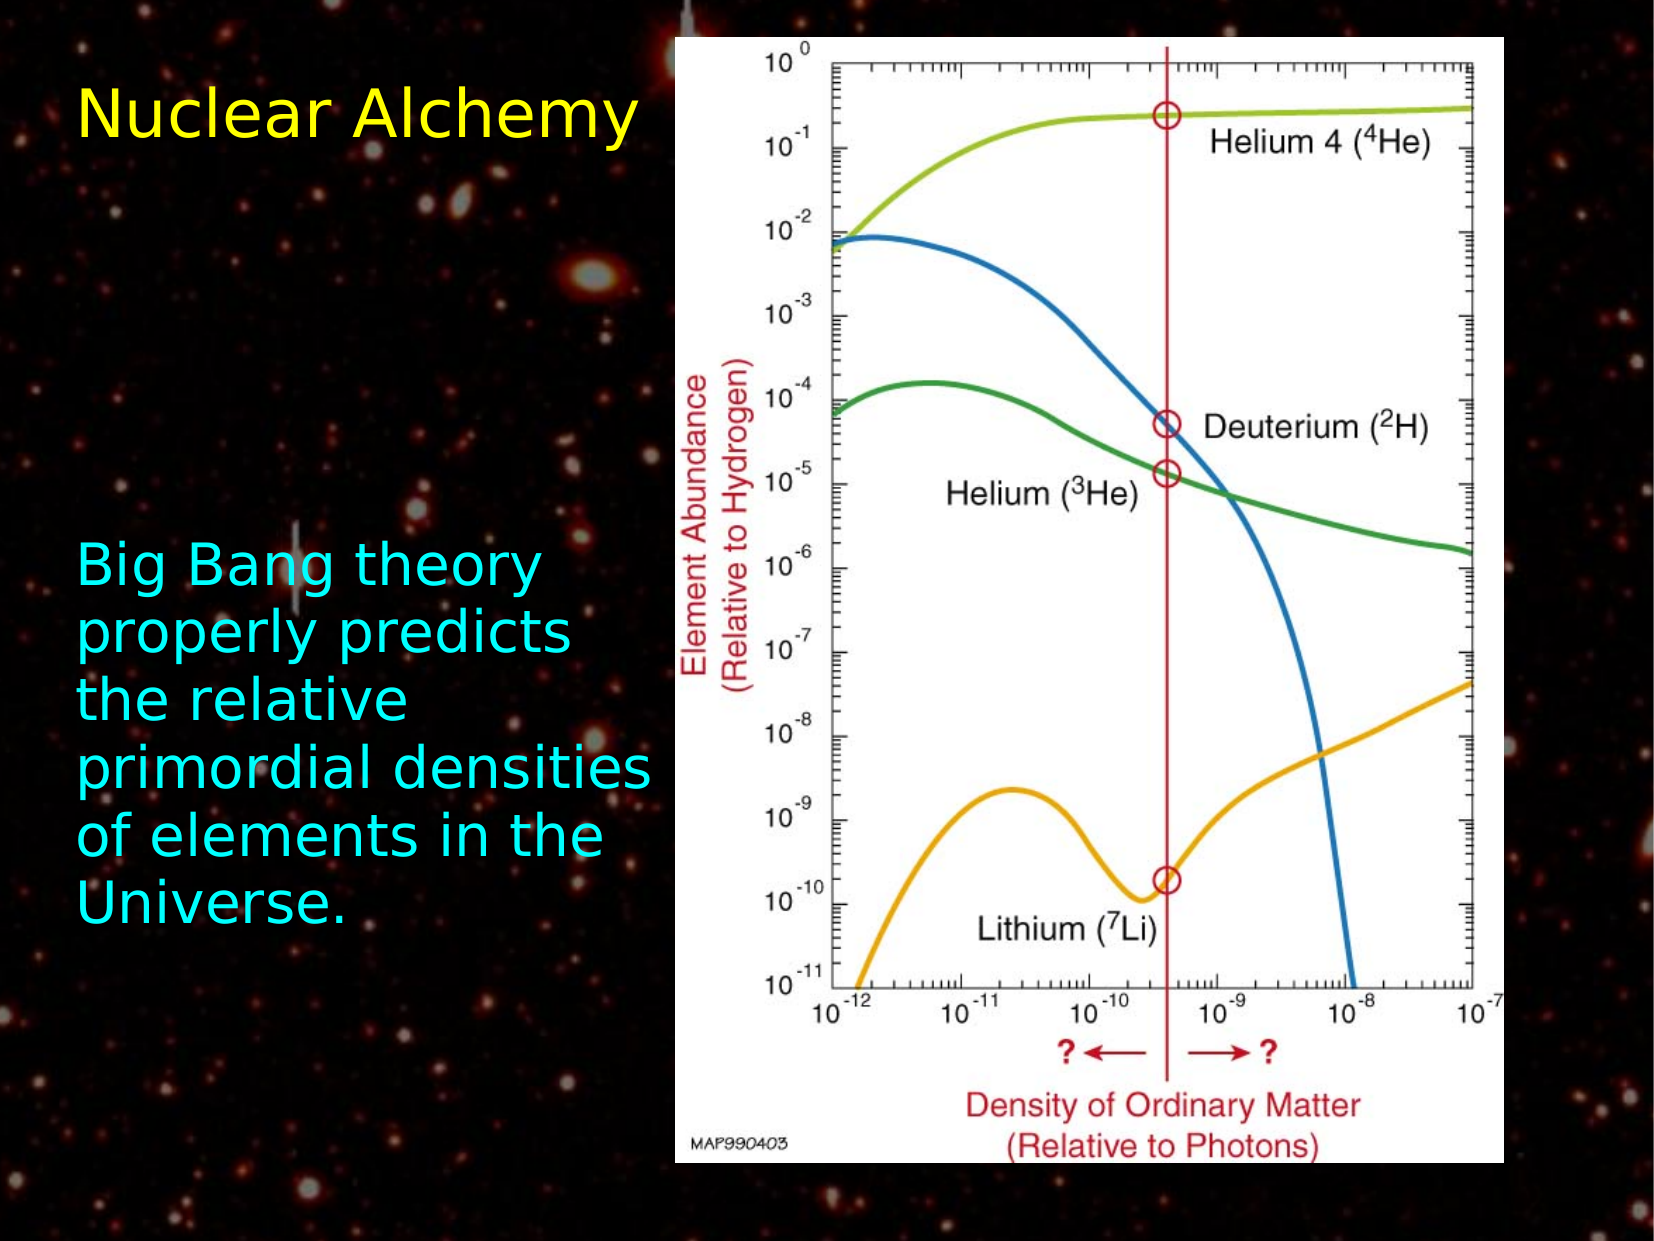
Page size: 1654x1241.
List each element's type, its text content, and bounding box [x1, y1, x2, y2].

text_box Big Bang theory properly predicts the relative primordial densities of elements in the Universe. [75, 531, 676, 938]
picture [0, 0, 1654, 1241]
text_box Nuclear Alchemy [75, 75, 643, 153]
